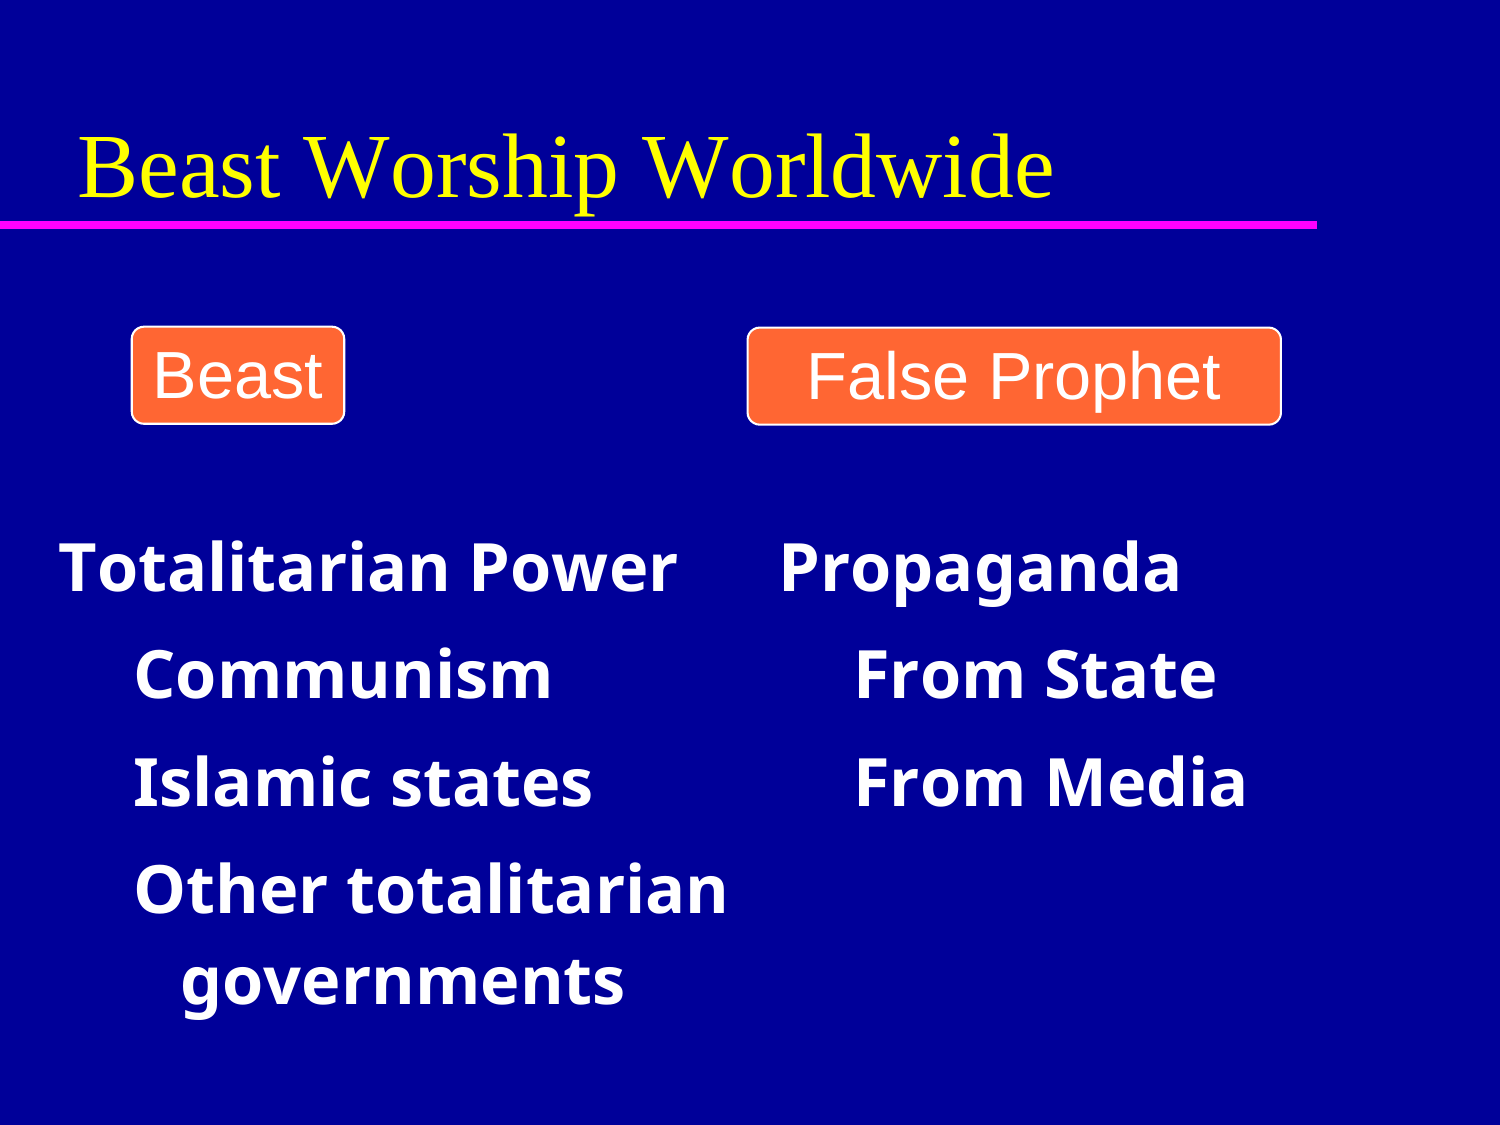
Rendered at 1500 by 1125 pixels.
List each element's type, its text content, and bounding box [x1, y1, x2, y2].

text_box Beast [131, 326, 345, 424]
text_box False Prophet [747, 327, 1281, 425]
text_box Propaganda From State From Media [763, 512, 1487, 863]
title Beast Worship Worldwide [62, 43, 1338, 225]
list Totalitarian Power Communism Islamic states Other totalitarian governments [43, 512, 908, 971]
